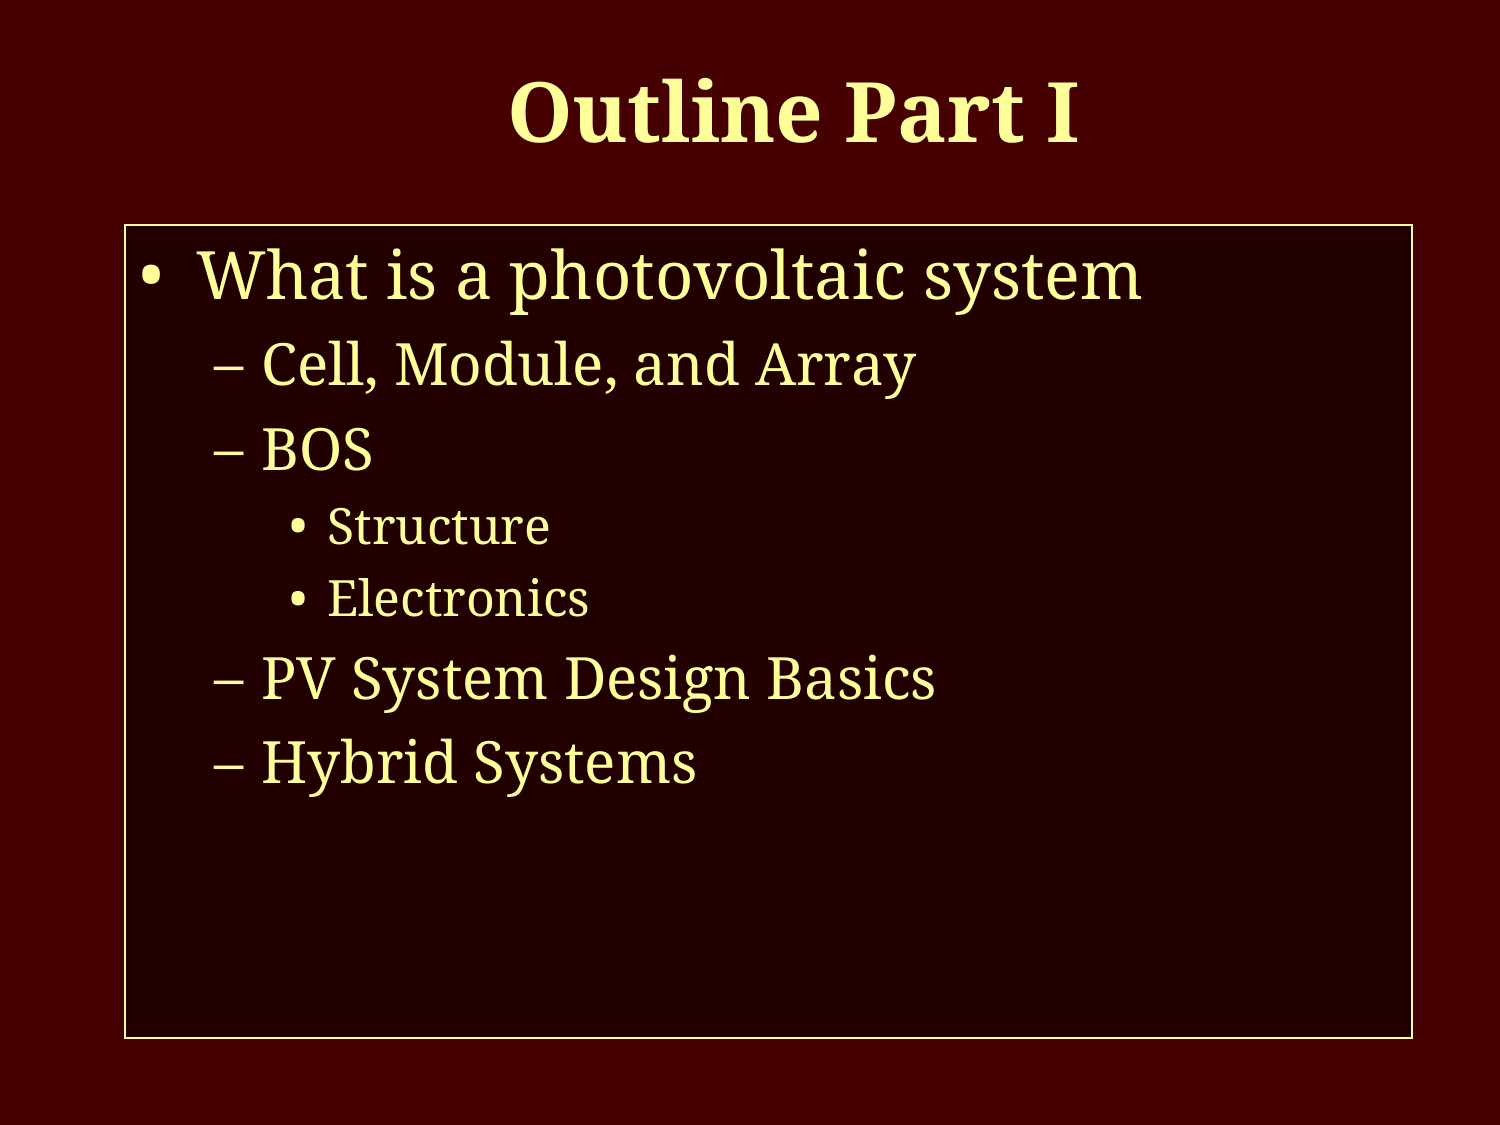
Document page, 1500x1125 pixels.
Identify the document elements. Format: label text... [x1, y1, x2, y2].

title Outline Part I [225, 50, 1363, 168]
list What is a photovoltaic system Cell, Module, and Array BOS Structure Electronics PV System Design Basics Hybrid Systems [124, 224, 1413, 1038]
